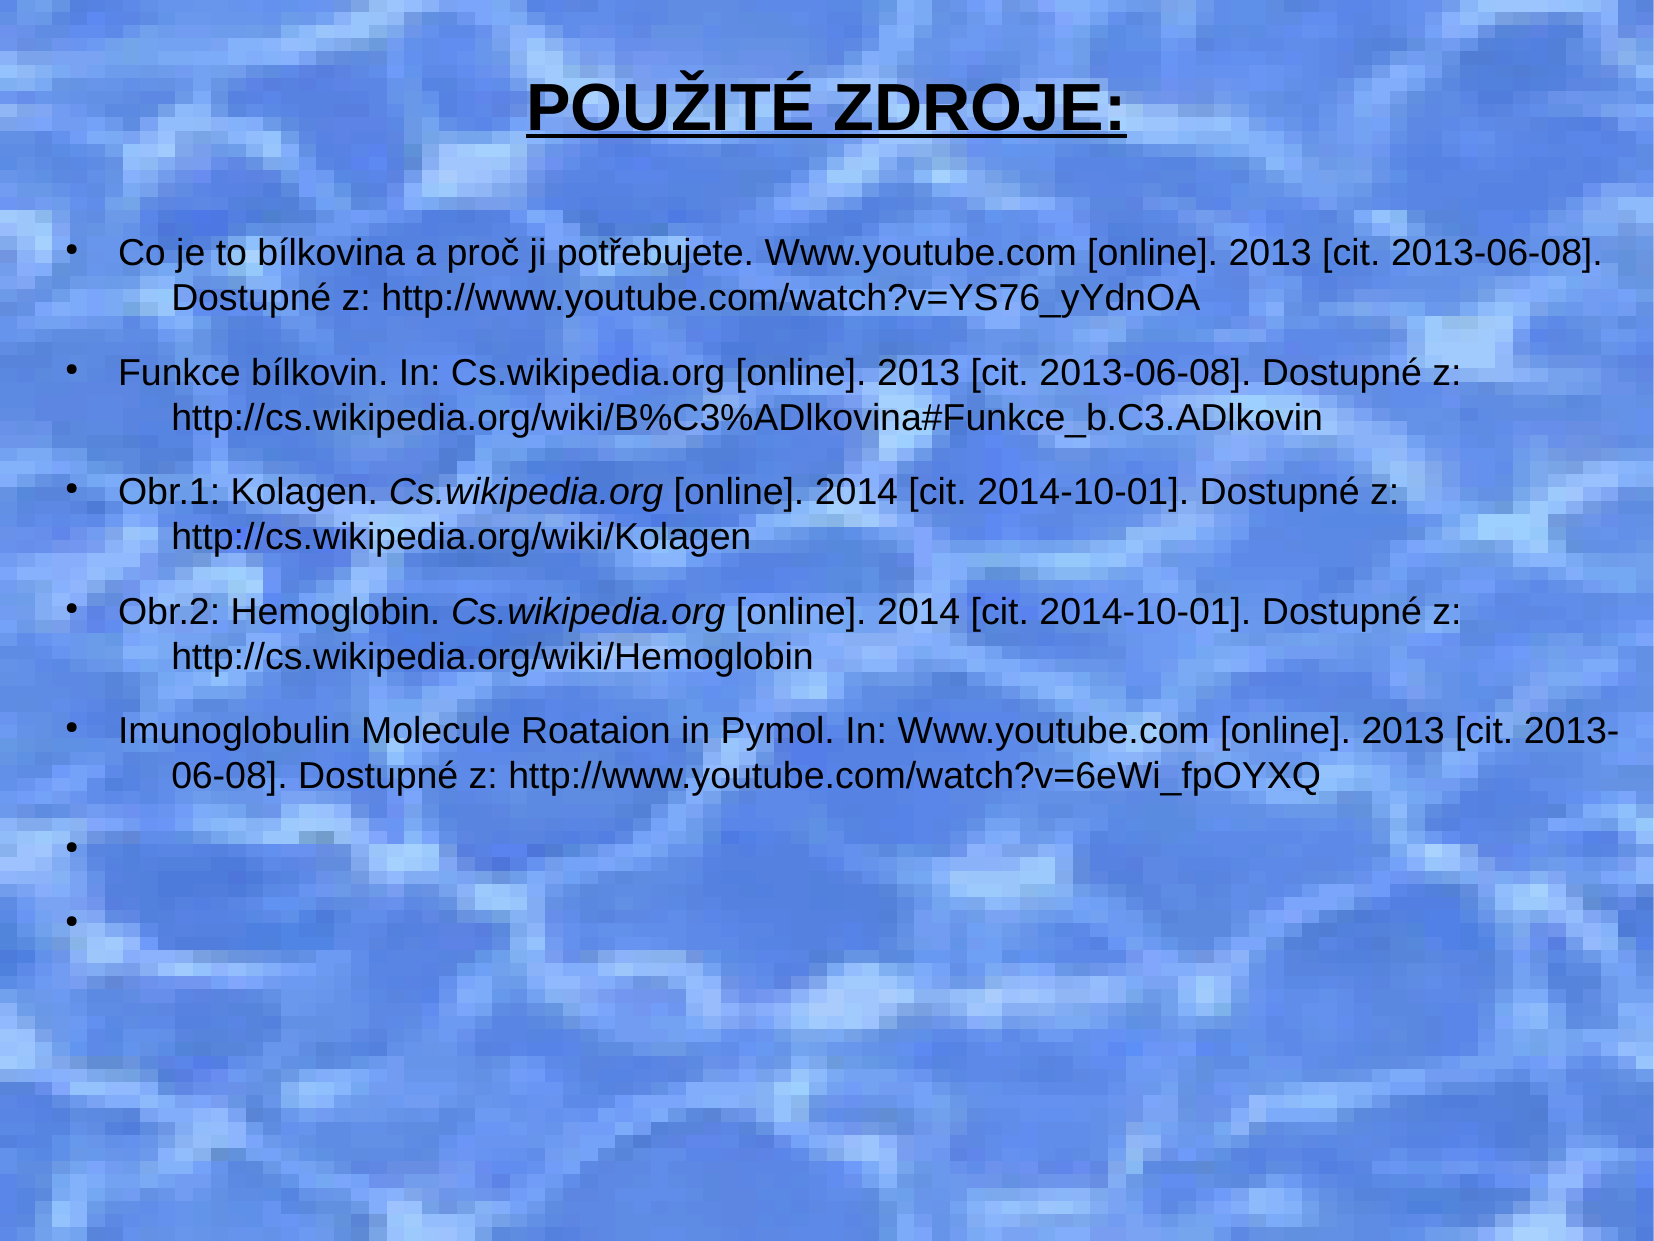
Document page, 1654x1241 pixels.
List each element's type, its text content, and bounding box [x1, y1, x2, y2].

title POUŽITÉ ZDROJE: [82, 0, 1571, 81]
list Co je to bílkovina a proč ji potřebujete. Www.youtube.com [online]. 2013 [cit. 2013-06-08]. Dostupné z: http://www.youtube.com/watch?v=YS76_yYdnOA Funkce bílkovin. In: Cs.wikipedia.org [online]. 2013 [cit. 2013-06-08]. Dostupné z: http://cs.wikipedia.org/wiki/B%C3%ADlkovina#Funkce_b.C3.ADlkovin Obr.1: Kolagen. Cs.wikipedia.org [online]. 2014 [cit. 2014-10-01]. Dostupné z: http://cs.wikipedia.org/wiki/Kolagen Obr.2: Hemoglobin. Cs.wikipedia.org [online]. 2014 [cit. 2014-10-01]. Dostupné z: http://cs.wikipedia.org/wiki/Hemoglobin Imunoglobulin Molecule Roataion in Pymol. In: Www.youtube.com [online]. 2013 [cit. 2013-06-08]. Dostupné z: http://www.youtube.com/watch?v=6eWi_fpOYXQ [29, 81, 1625, 904]
